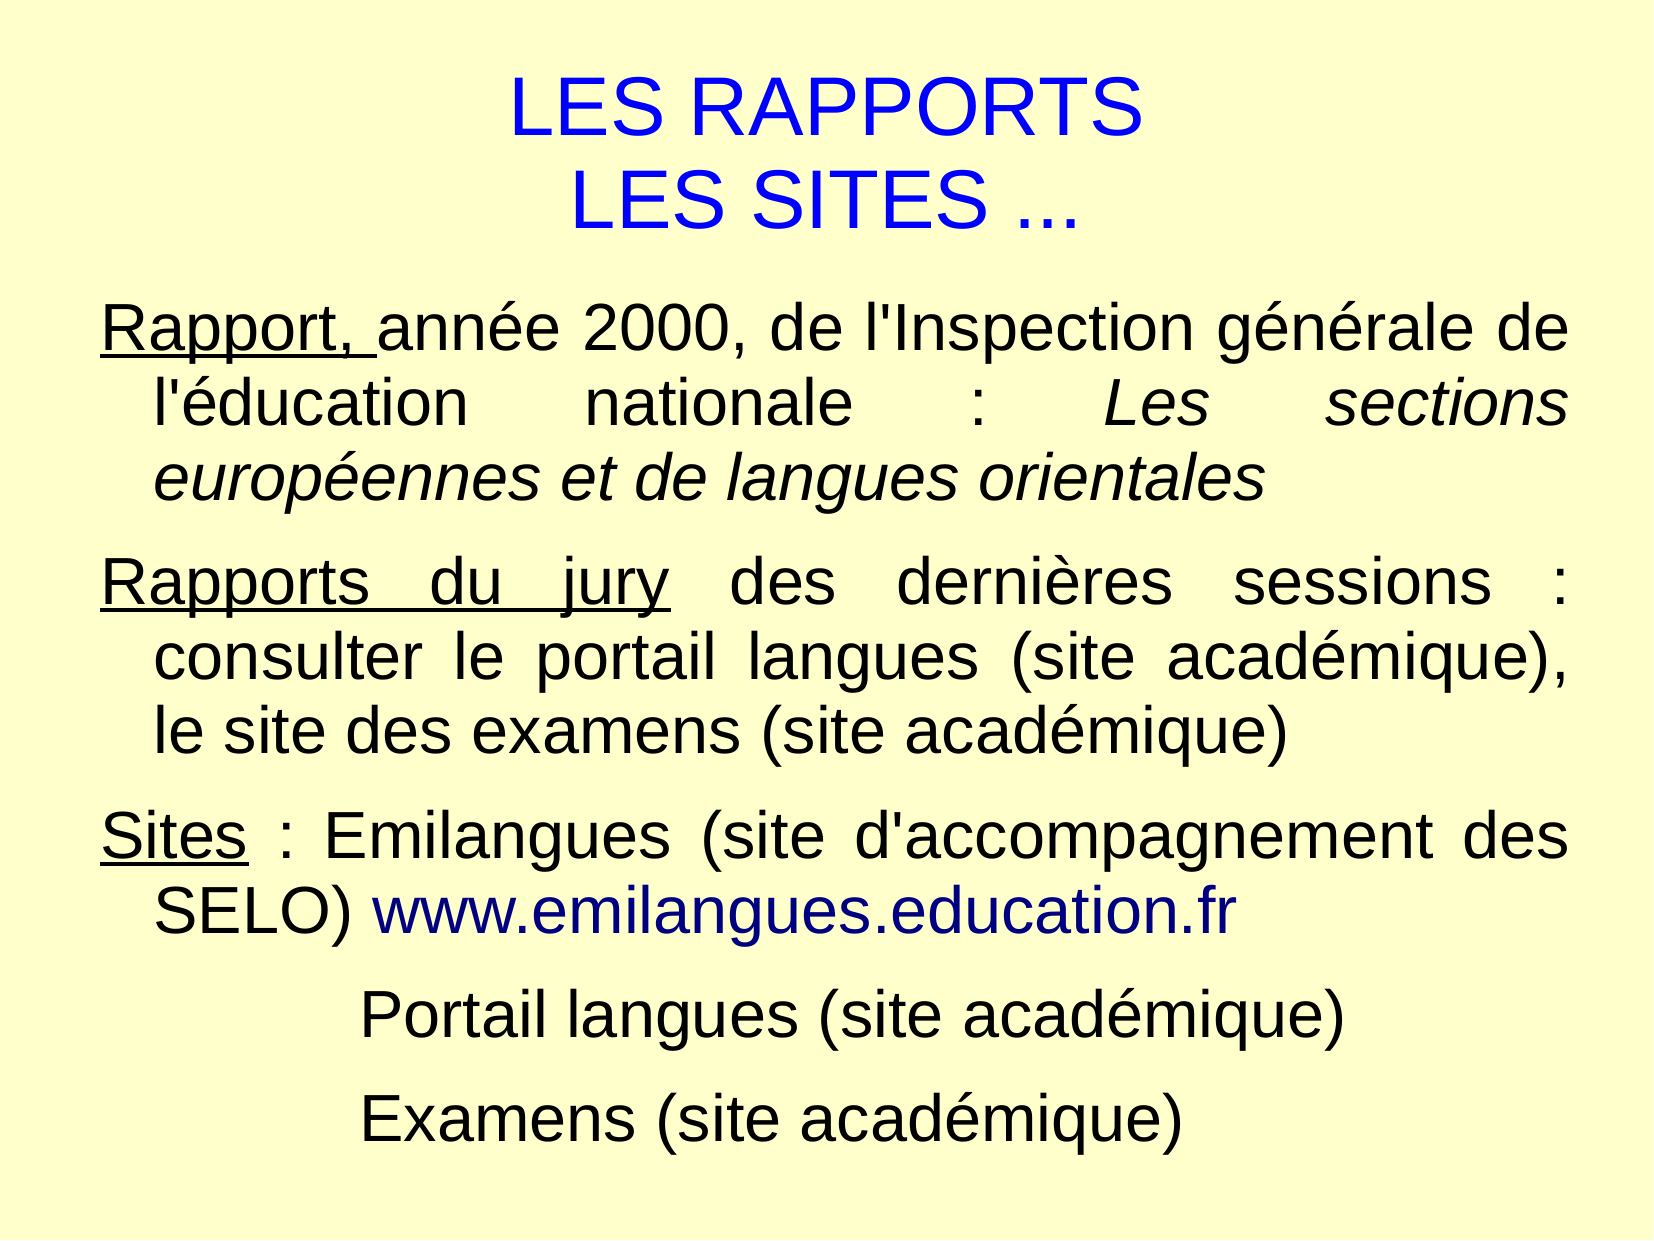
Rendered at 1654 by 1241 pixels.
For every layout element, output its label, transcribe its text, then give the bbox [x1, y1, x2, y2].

title LES RAPPORTS LES SITES ... [82, 56, 1571, 250]
list Rapport, année 2000, de l'Inspection générale de l'éducation nationale : Les sections européennes et de langues orientales Rapports du jury des dernières sessions : consulter le portail langues (site académique), le site des examens (site académique) Sites : Emilangues (site d'accompagnement des SELO) www.emilangues.education.fr Portail langues (site académique) Examens (site académique) [82, 290, 1571, 1157]
